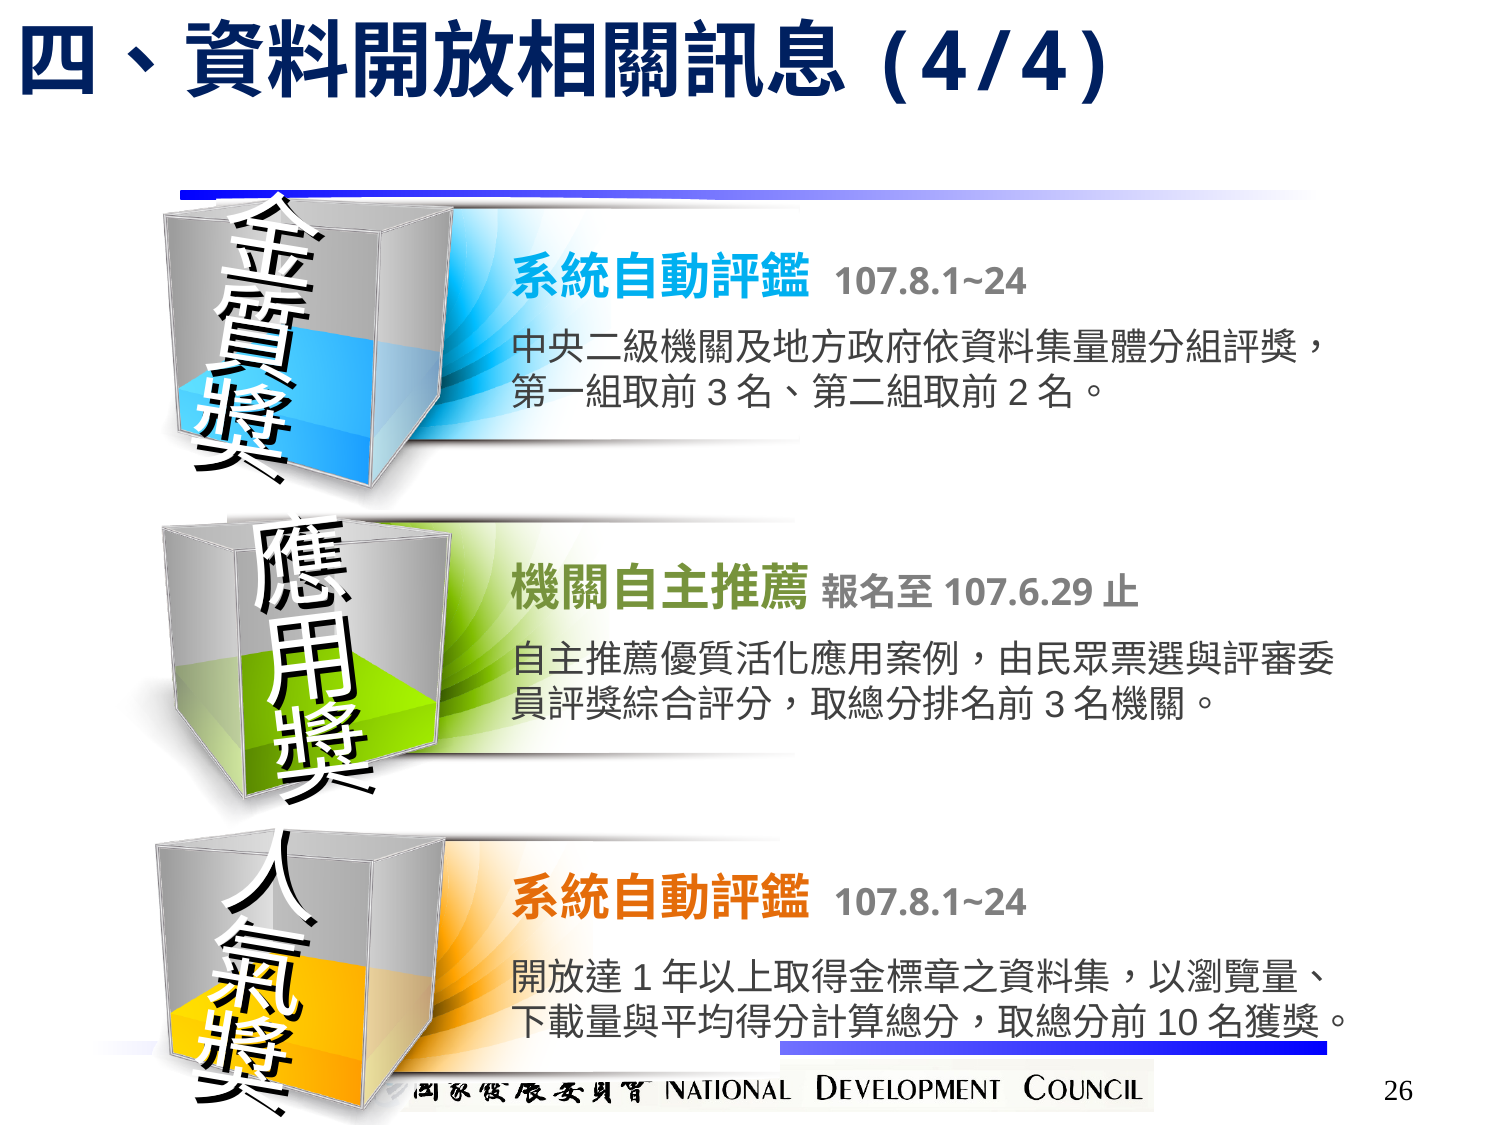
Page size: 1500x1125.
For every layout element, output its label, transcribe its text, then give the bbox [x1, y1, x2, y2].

text_box 系統自動評鑑 107.8.1~24 [495, 869, 1093, 945]
text_box 人氣獎 [164, 813, 423, 1125]
text_box 開放達1年以上取得金標章之資料集，以瀏覽量、下載量與平均得分計算總分，取總分前10名獲獎。 [495, 945, 1340, 1052]
picture [306, 197, 800, 1125]
text_box 四、資料開放相關訊息(4/4) [1, 0, 1500, 114]
text_box 應用獎 [226, 495, 471, 828]
text_box 金質獎 [163, 181, 419, 512]
text_box 26 [1368, 1063, 1485, 1100]
text_box 機關自主推薦 報名至107.6.29止 [495, 559, 1199, 627]
picture [112, 197, 288, 1125]
text_box 中央二級機關及地方政府依資料集量體分組評獎，第一組取前3名、第二組取前2名。 [495, 315, 1328, 422]
text_box 系統自動評鑑 107.8.1~24 [495, 248, 1058, 315]
text_box 自主推薦優質活化應用案例，由民眾票選與評審委員評獎綜合評分，取總分排名前3名機關。 [495, 627, 1352, 734]
